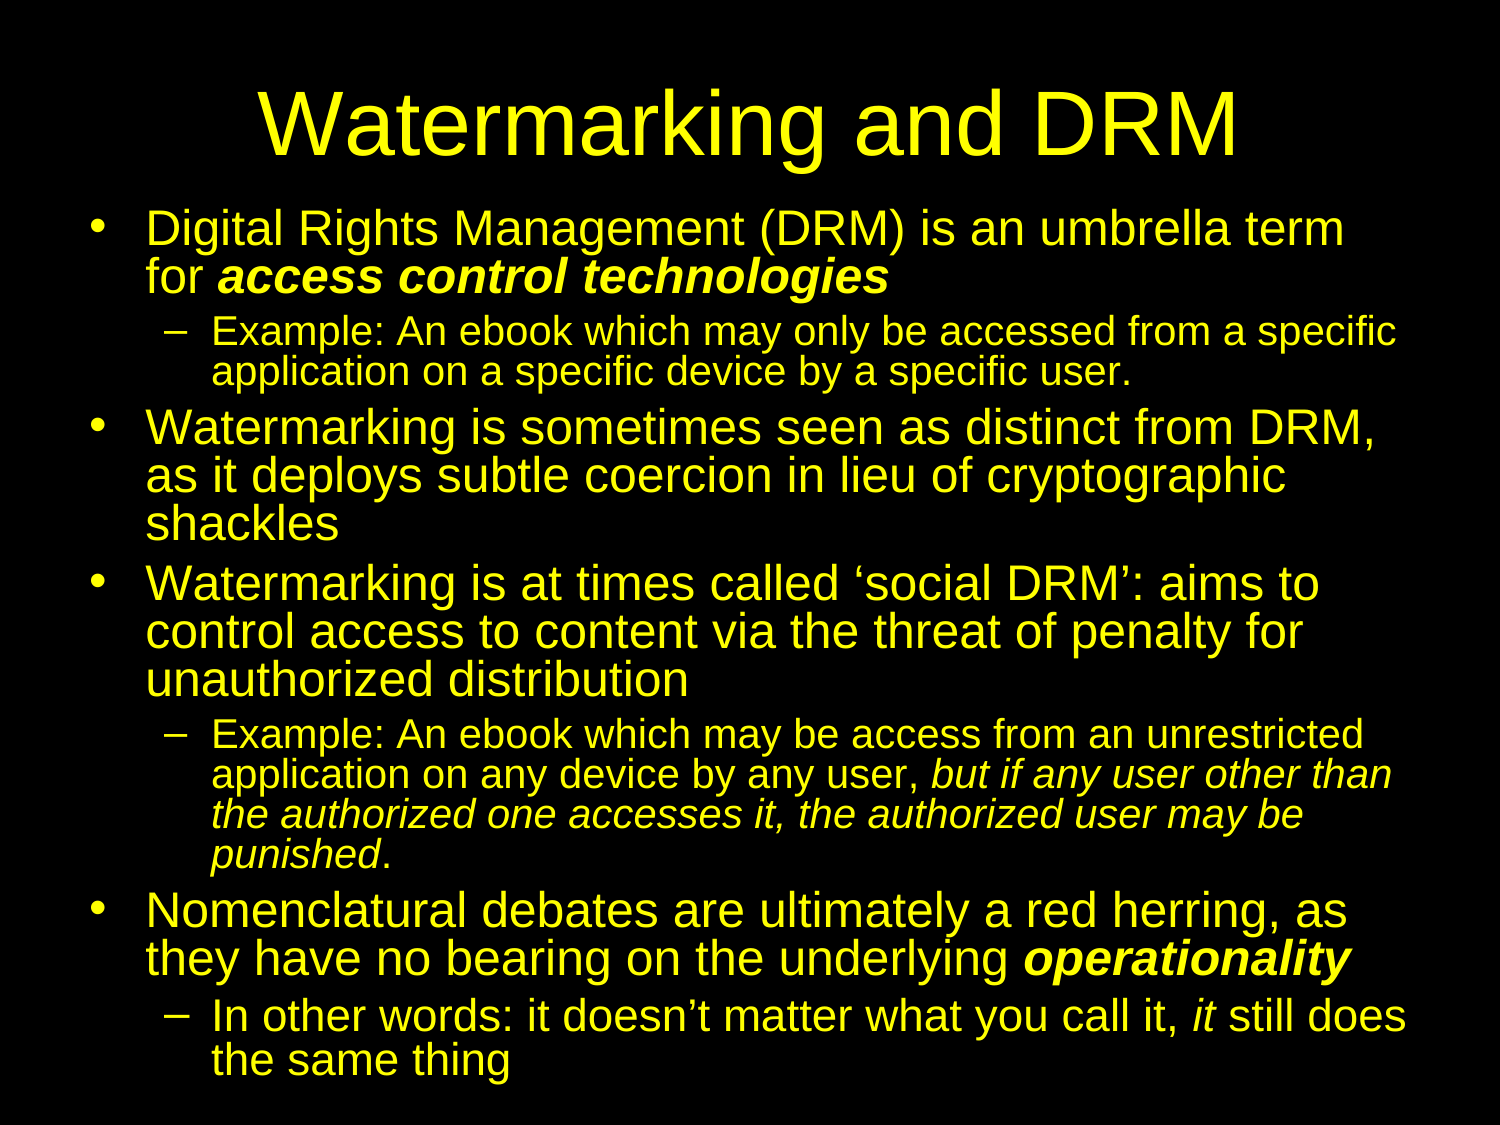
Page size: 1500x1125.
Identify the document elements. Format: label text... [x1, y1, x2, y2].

title Watermarking and DRM [75, 24, 1426, 213]
list Digital Rights Management (DRM) is an umbrella term for access control technologies Example: An ebook which may only be accessed from a specific application on a specific device by a specific user. Watermarking is sometimes seen as distinct from DRM, as it deploys subtle coercion in lieu of cryptographic shackles Watermarking is at times called ‘social DRM’: aims to control access to content via the threat of penalty for unauthorized distribution Example: An ebook which may be access from an unrestricted application on any device by any user, but if any user other than the authorized one accesses it, the authorized user may be punished. Nomenclatural debates are ultimately a red herring, as they have no bearing on the underlying operationality In other words: it doesn’t matter what you call it, it still does the same thing [74, 200, 1425, 1092]
